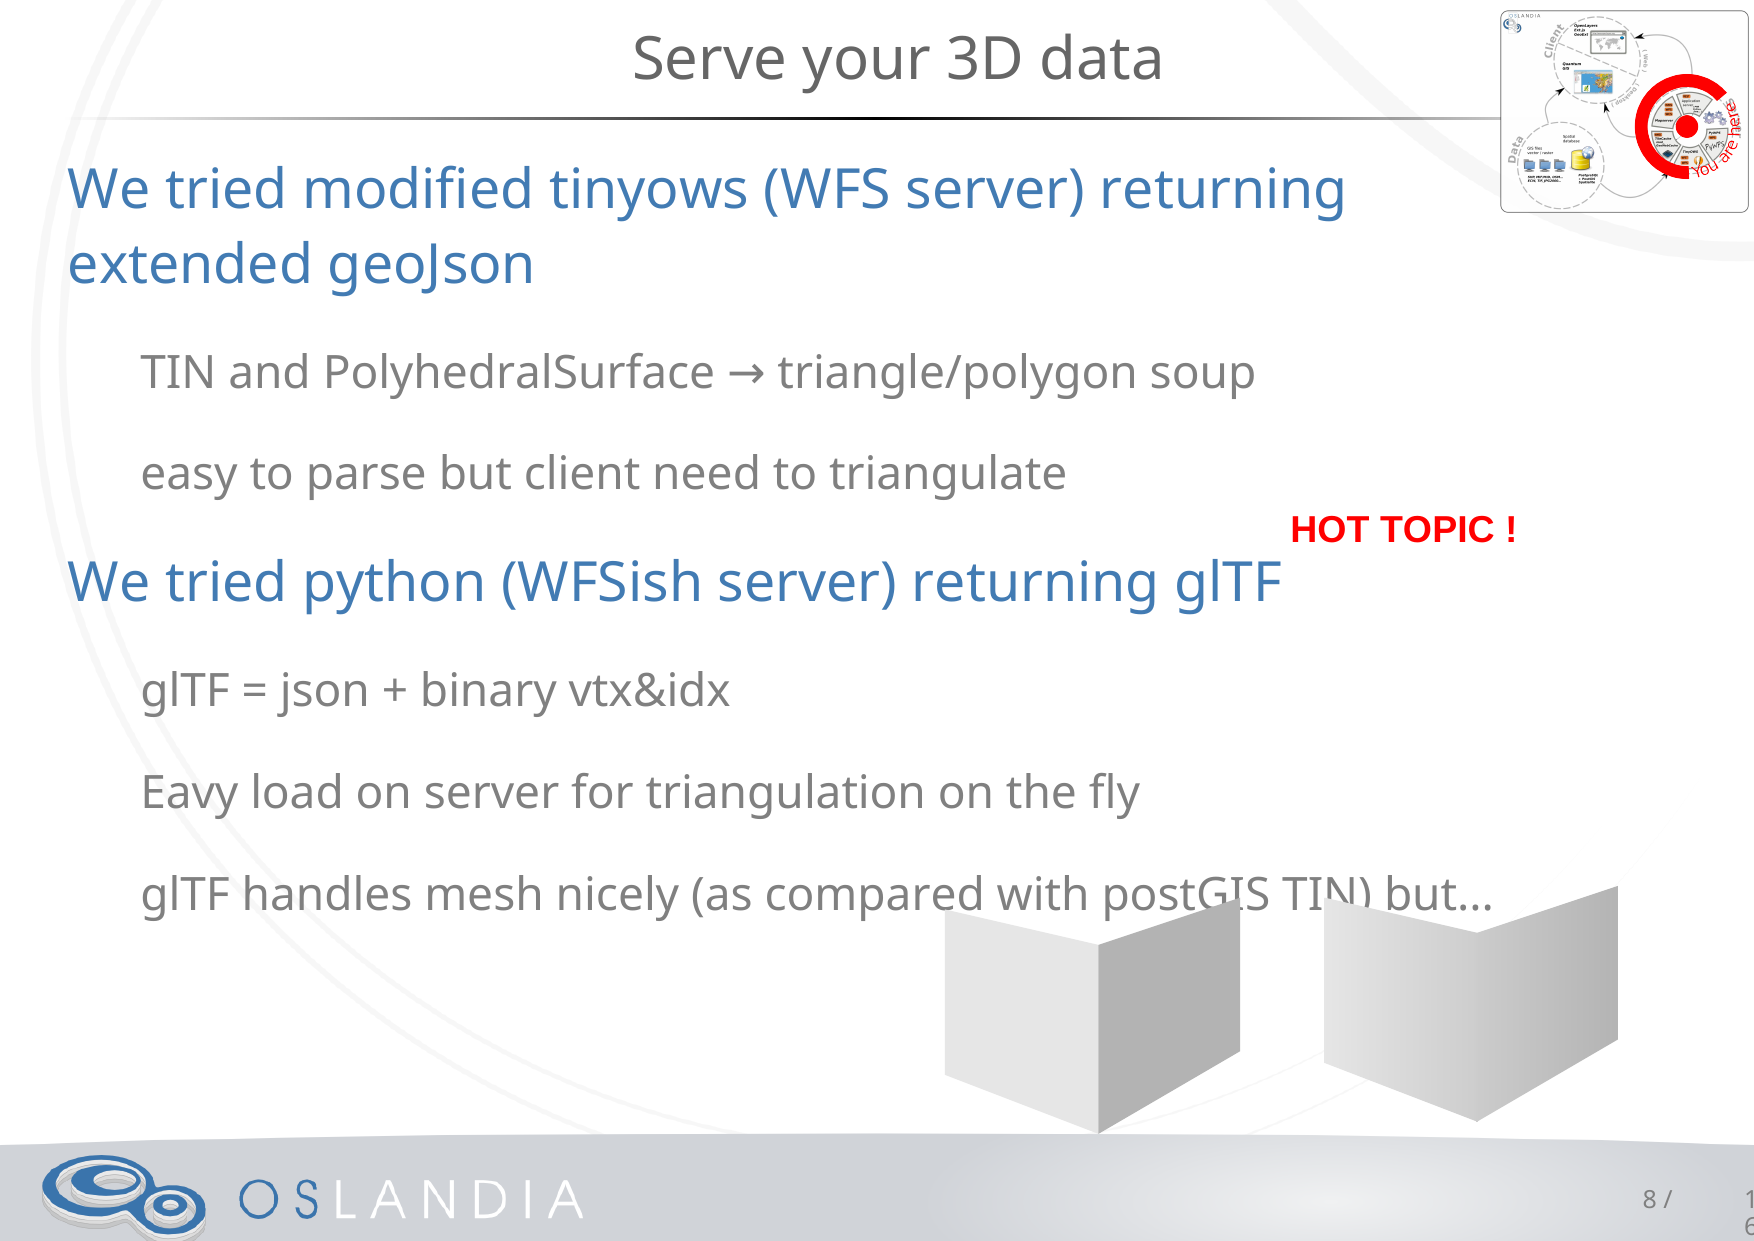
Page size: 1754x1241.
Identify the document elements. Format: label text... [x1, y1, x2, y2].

text_box HOT TOPIC ! [1275, 500, 1533, 567]
picture [0, 0, 1754, 1241]
list We tried modified tinyows (WFS server) returning extended geoJson TIN and PolyhedralSurface → triangle/polygon soup easy to parse but client need to triangulate We tried python (WFSish server) returning glTF glTF = json + binary vtx&idx Eavy load on server for triangulation on the fly glTF handles mesh nicely (as compared with postGIS TIN) but... [37, 148, 1536, 1067]
picture [1748, 1226, 1754, 1233]
title Serve your 3D data [31, 14, 1500, 98]
text_box [944, 897, 1241, 1134]
text_box [1324, 885, 1619, 1123]
title Serve your 3D data [1749, 14, 1754, 98]
